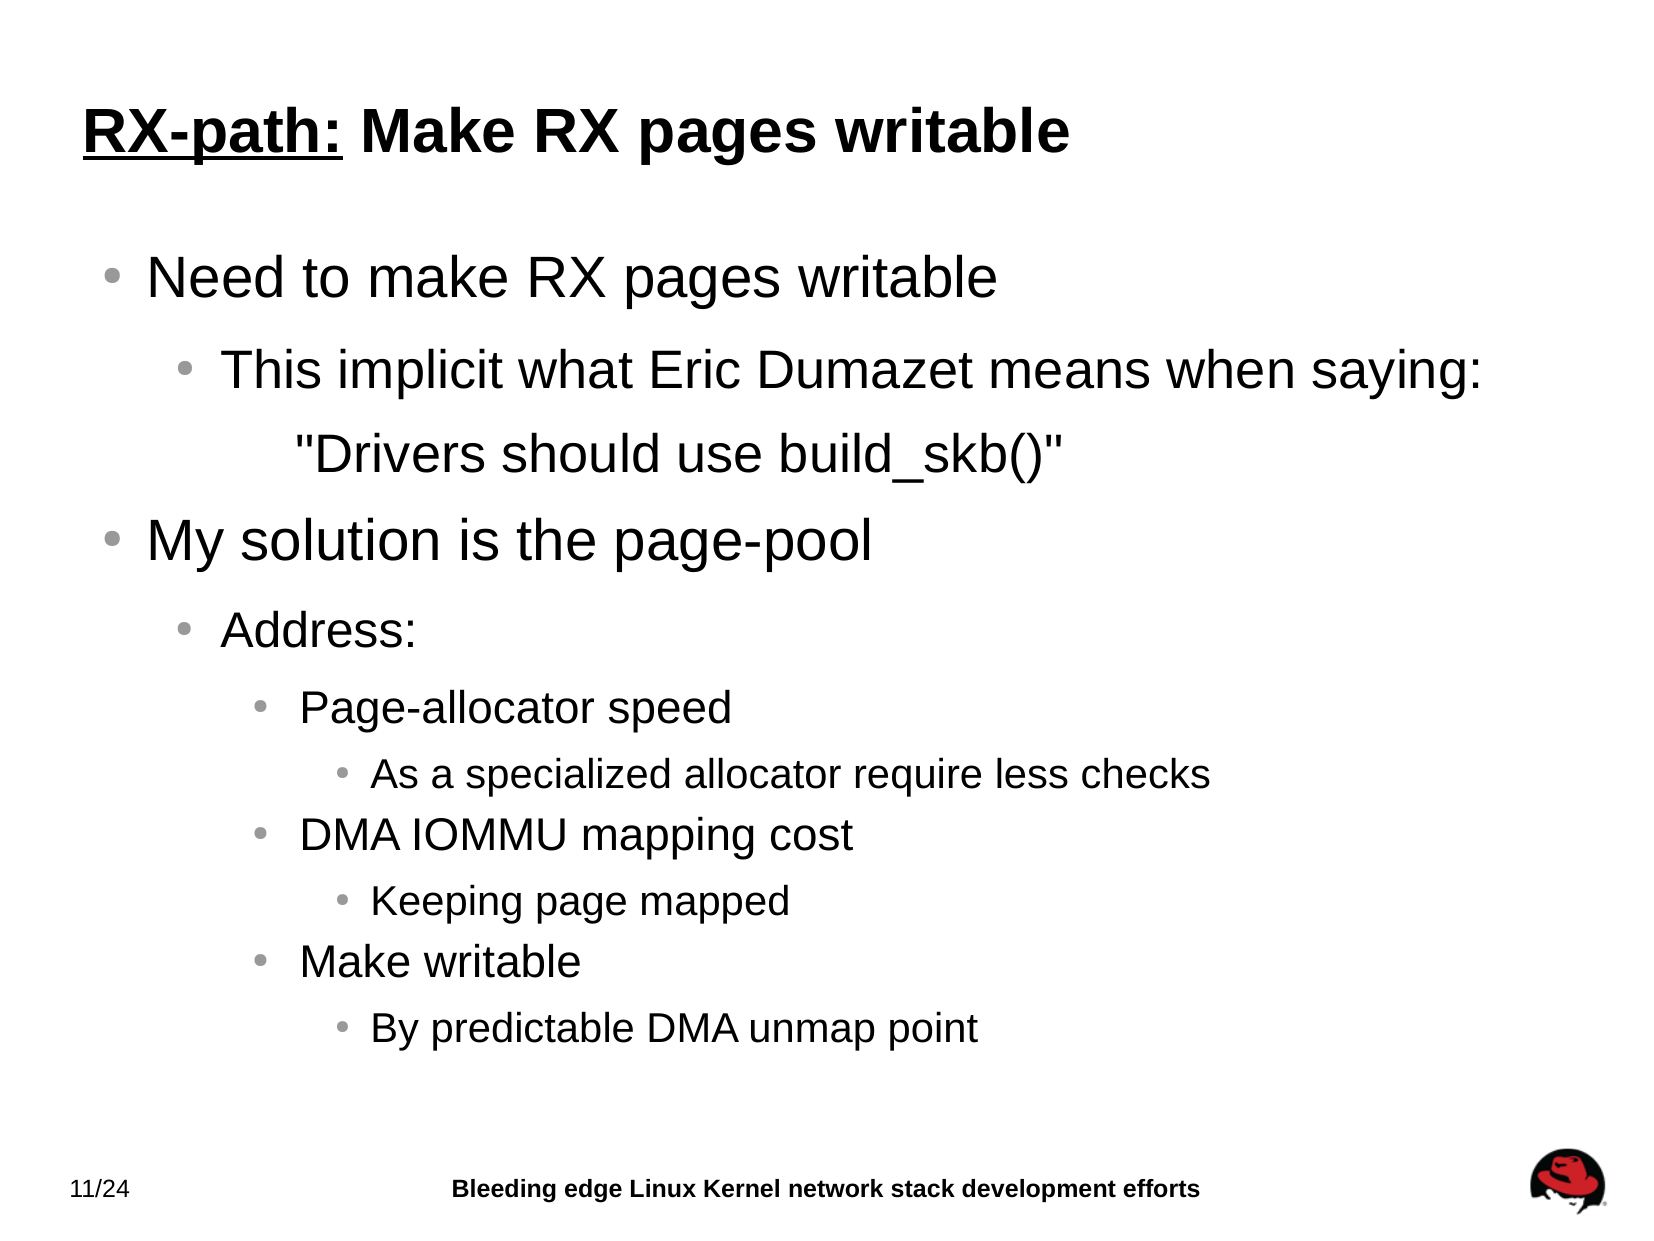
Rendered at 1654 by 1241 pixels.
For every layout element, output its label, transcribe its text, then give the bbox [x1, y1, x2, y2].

picture [1529, 1146, 1613, 1224]
title RX-path: Make RX pages writable [82, 37, 1571, 226]
list Need to make RX pages writable This implicit what Eric Dumazet means when saying: "Drivers should use build_skb()" My solution is the page-pool Address: Page-allocator speed As a specialized allocator require less checks DMA IOMMU mapping cost Keeping page mapped Make writable By predictable DMA unmap point [86, 244, 1576, 1052]
